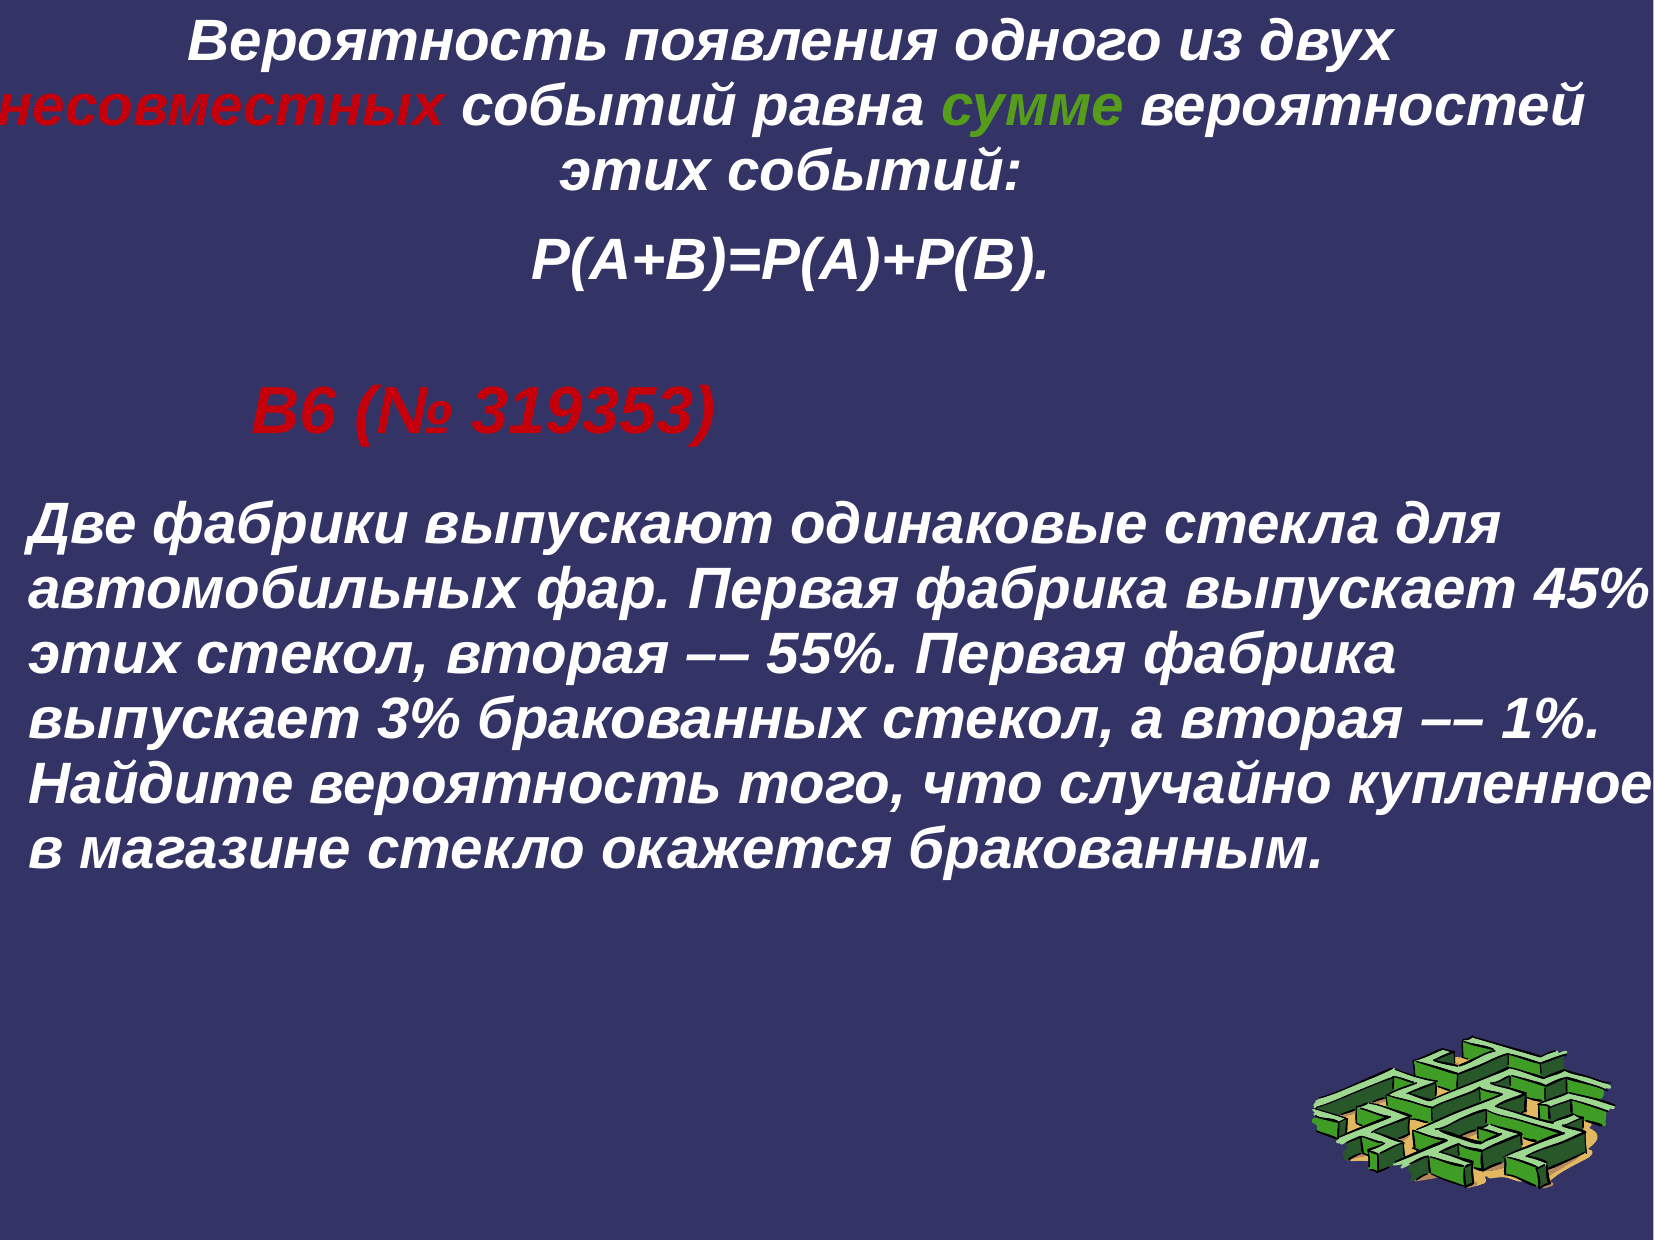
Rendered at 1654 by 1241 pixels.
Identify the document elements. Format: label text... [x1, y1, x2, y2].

text_box B6 (№ 319353) [236, 366, 732, 456]
text_box Две фабрики выпускают одинаковые стекла для автомобильных фар. Первая фабрика выпускает 45% этих стекол, вторая –– 55%. Первая фабрика выпускает 3% бракованных стекол, а вторая –– 1%. Найдите вероятность того, что случайно купленное в магазине стекло окажется бракованным. [13, 483, 1654, 898]
text_box Вероятность появления одного из двух несовместных событий равна сумме вероятностей этих событий: Р(А+В)=Р(А)+Р(В). [0, 0, 1619, 305]
